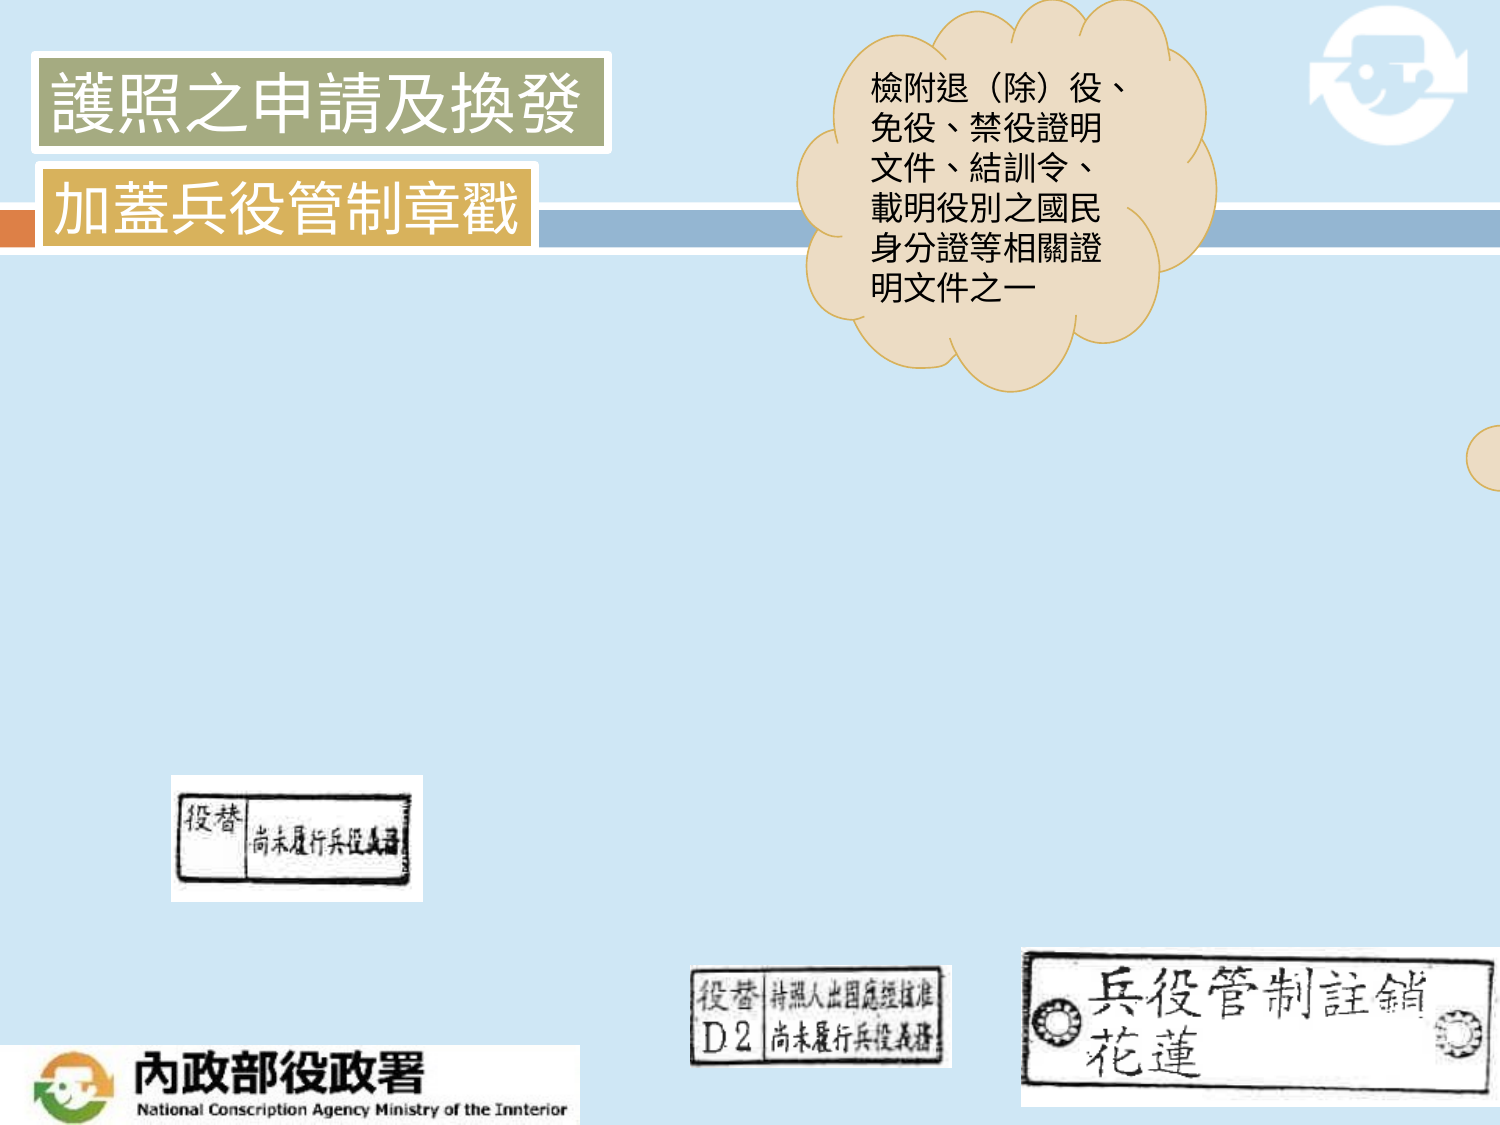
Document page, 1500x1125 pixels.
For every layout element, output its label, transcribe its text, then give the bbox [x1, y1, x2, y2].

picture [690, 965, 952, 1068]
picture [64, 553, 1500, 1107]
text_box 檢附退（除）役、免役、禁役證明文件、結訓令、載明役別之國民身分證等相關證明文件之一 [797, 0, 1217, 392]
picture [1305, 0, 1473, 153]
picture [0, 1045, 580, 1125]
text_box 護照之申請及換發 [34, 54, 609, 150]
text_box 檢附退（除）役、免役、禁役證明文件、結訓令、載明役別之國民身分證等相關證明文件之一 [1466, 425, 1500, 491]
text_box 加蓋兵役管制章戳 [39, 164, 535, 250]
